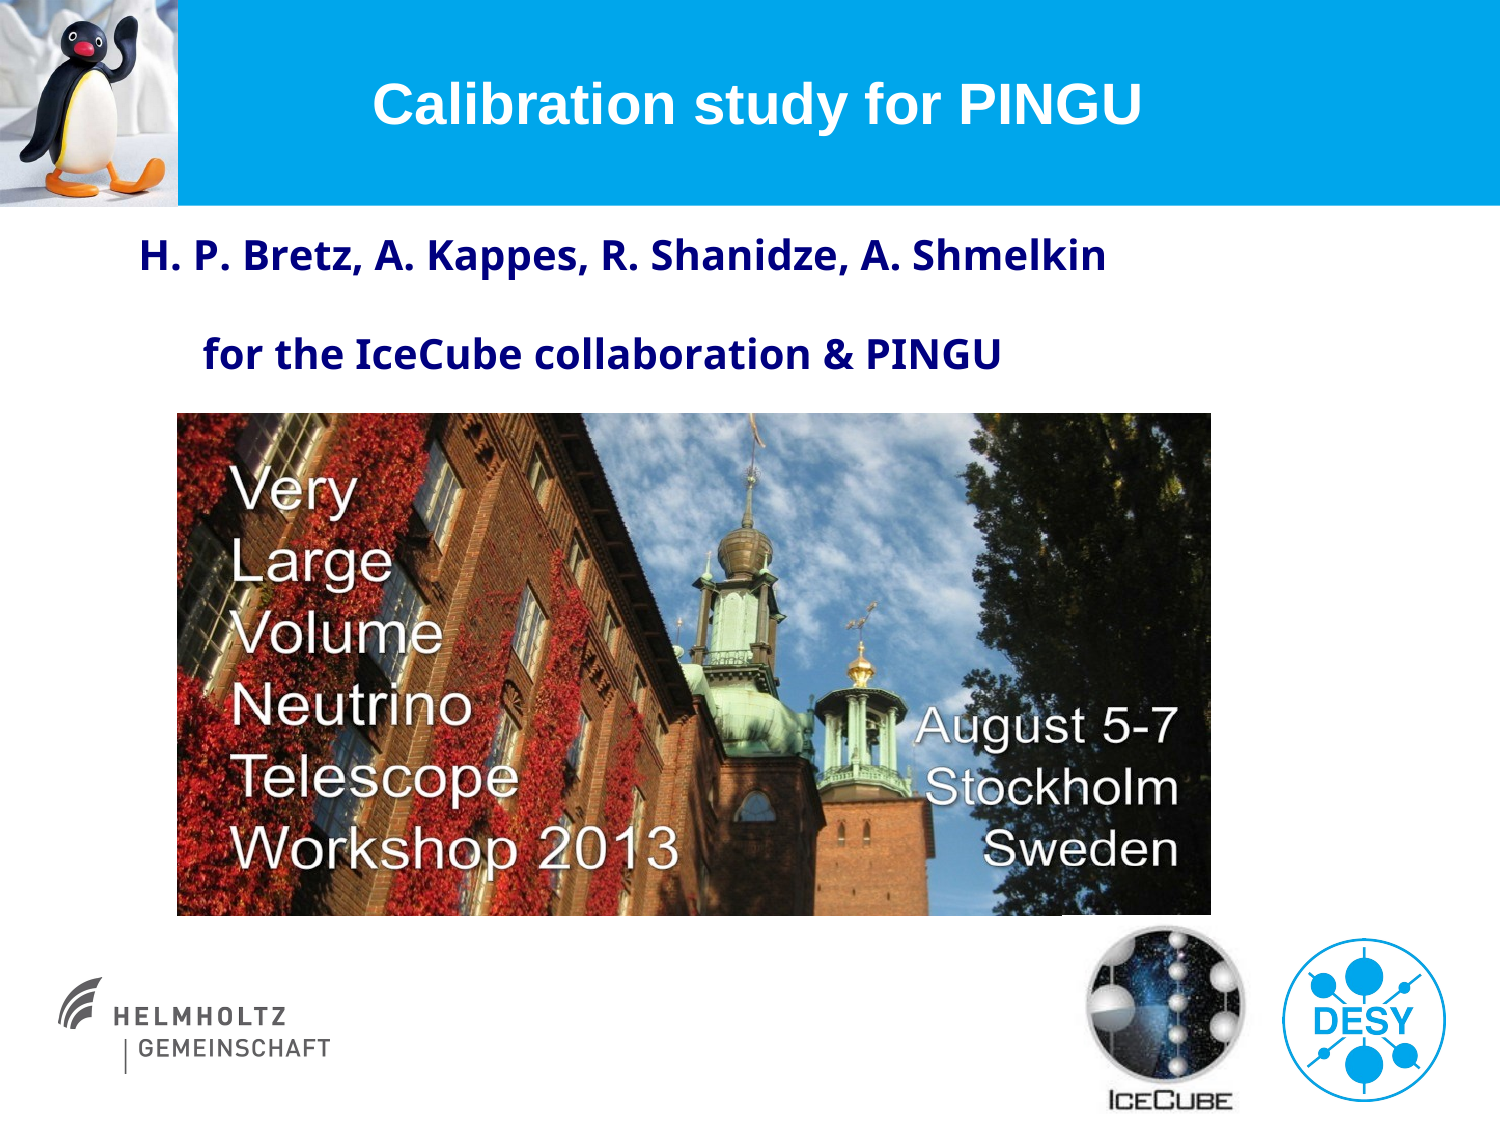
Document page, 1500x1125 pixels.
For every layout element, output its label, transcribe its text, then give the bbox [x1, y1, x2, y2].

picture [1282, 938, 1352, 1008]
text_box H. P. Bretz, A. Kappes, R. Shanidze, A. Shmelkin for the IceCube collaboration & PINGU [59, 217, 1418, 390]
picture [58, 977, 330, 1074]
picture [177, 413, 1270, 1123]
picture [1286, 942, 1443, 1099]
picture [1379, 1034, 1446, 1102]
title Calibration study for PINGU [102, 0, 1500, 208]
picture [1376, 938, 1446, 1006]
picture [0, 0, 178, 207]
picture [1282, 1032, 1349, 1102]
